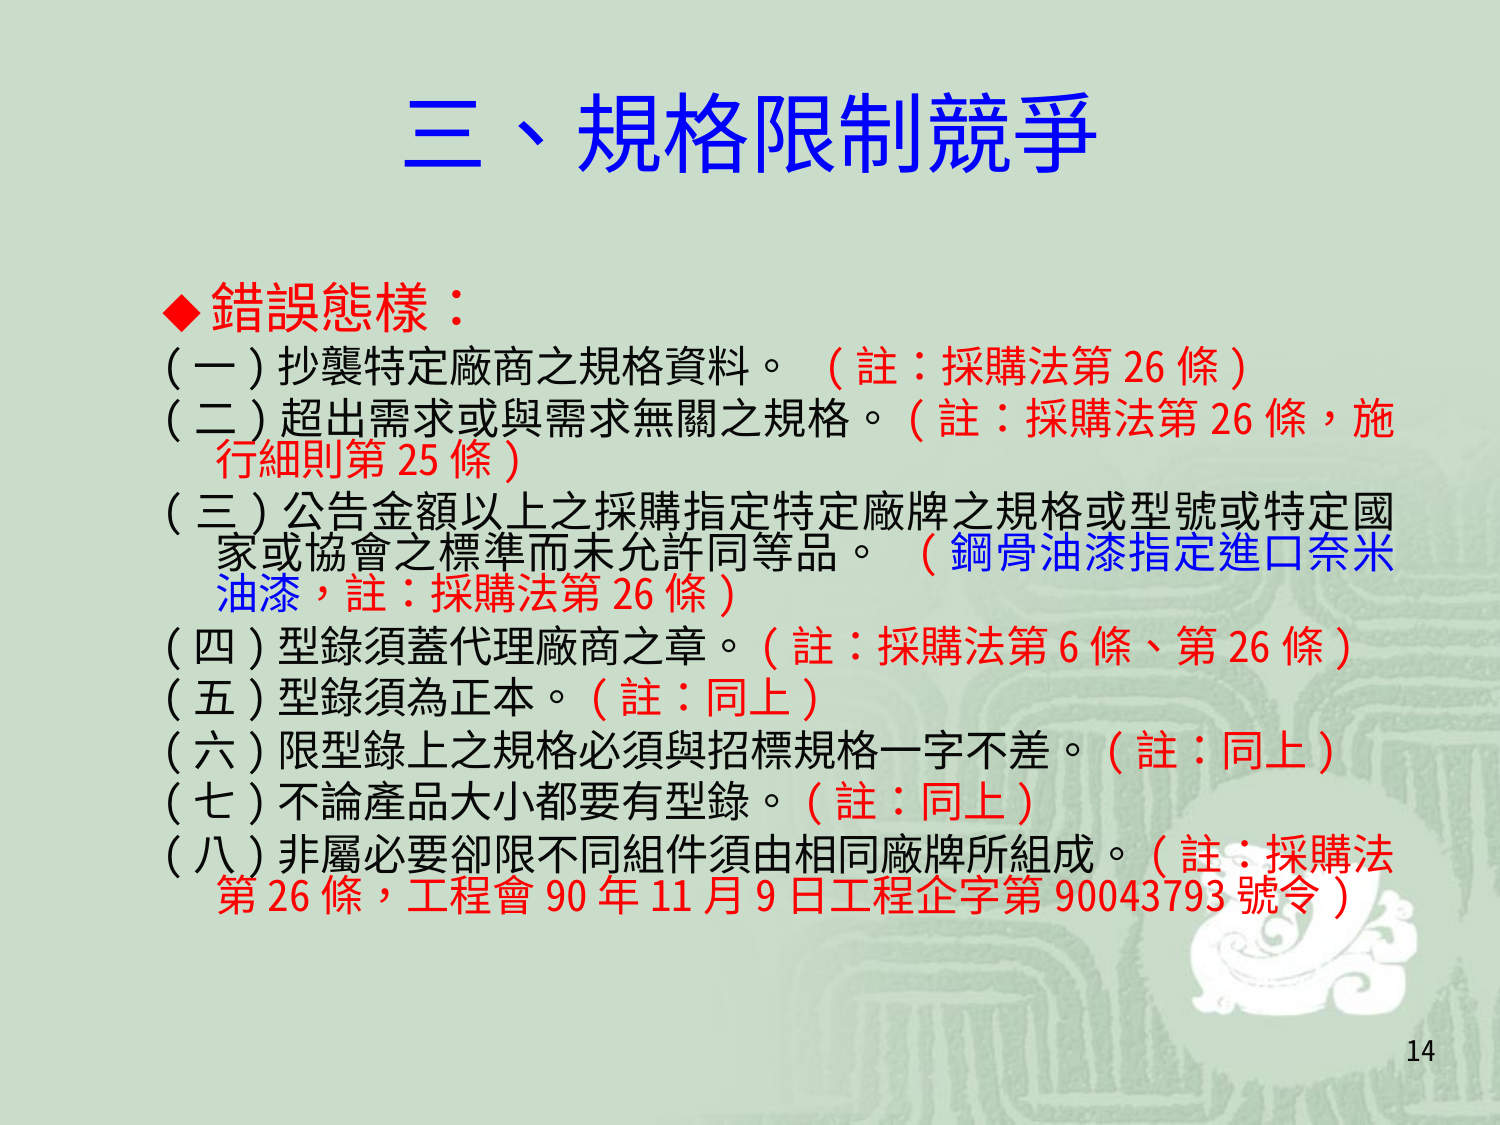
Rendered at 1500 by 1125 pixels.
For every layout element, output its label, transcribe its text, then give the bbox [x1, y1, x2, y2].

picture [0, 0, 1500, 1125]
title 三、規格限制競爭 [49, 37, 1451, 225]
text_box <編號> [1074, 1024, 1451, 1103]
list ◆錯誤態樣： (一)抄襲特定廠商之規格資料。 (註：採購法第26條) (二)超出需求或與需求無關之規格。(註：採購法第26條，施行細則第25條) (三)公告金額以上之採購指定特定廠牌之規格或型號或特定國家或協會之標準而未允許同等品。 (鋼骨油漆指定進口奈米油漆，註：採購法第26條) (四)型錄須蓋代理廠商之章。(註：採購法第6條、第26條) (五)型錄須為正本。(註：同上) (六)限型錄上之規格必須與招標規格一字不差。(註：同上) (七)不論產品大小都要有型錄。(註：同上) (八)非屬必要卻限不同組件須由相同廠牌所組成。(註：採購法第26條，工程會90年11月9日工程企字第90043793號令) [147, 278, 1411, 1019]
